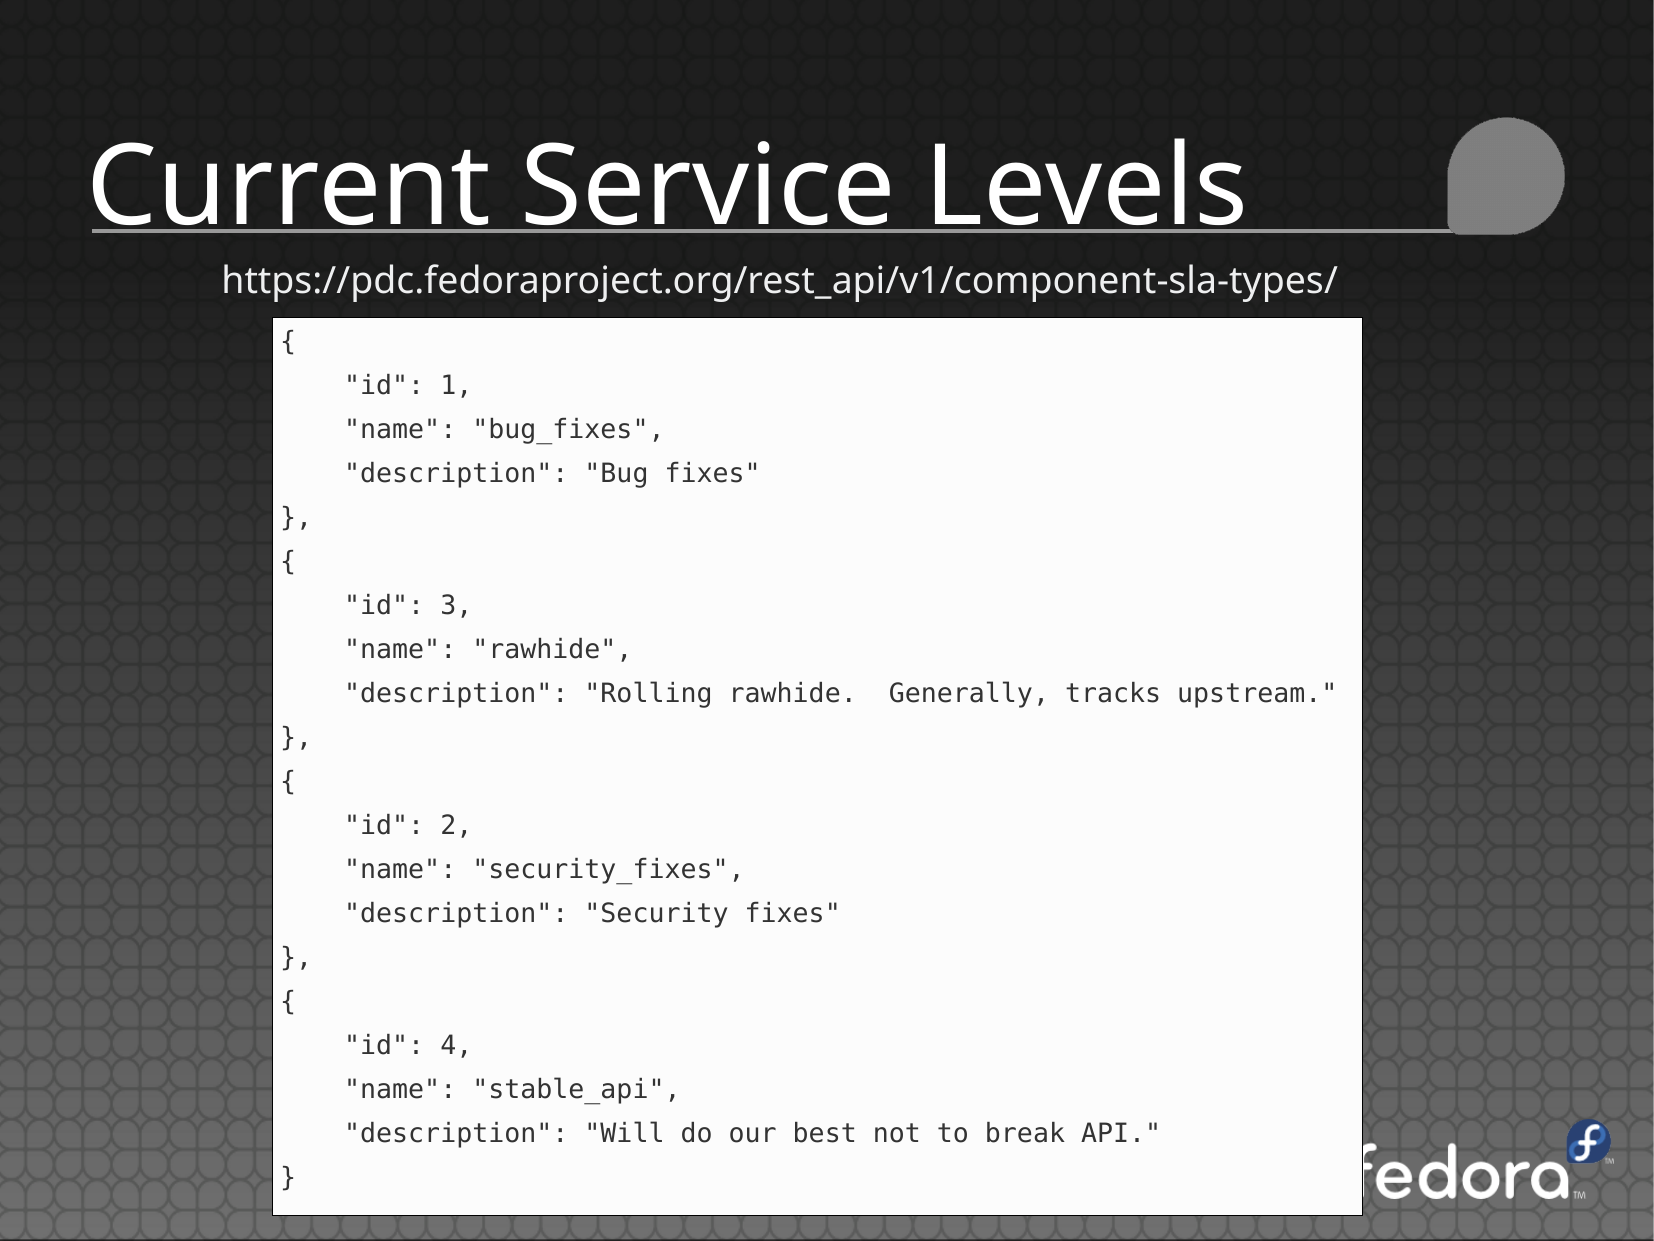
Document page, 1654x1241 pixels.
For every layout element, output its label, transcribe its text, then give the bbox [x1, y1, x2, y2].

text_box https://pdc.fedoraproject.org/rest_api/v1/component-sla-types/ [206, 245, 1416, 305]
title Current Service Levels [86, 112, 1576, 249]
picture [0, 0, 1654, 1241]
